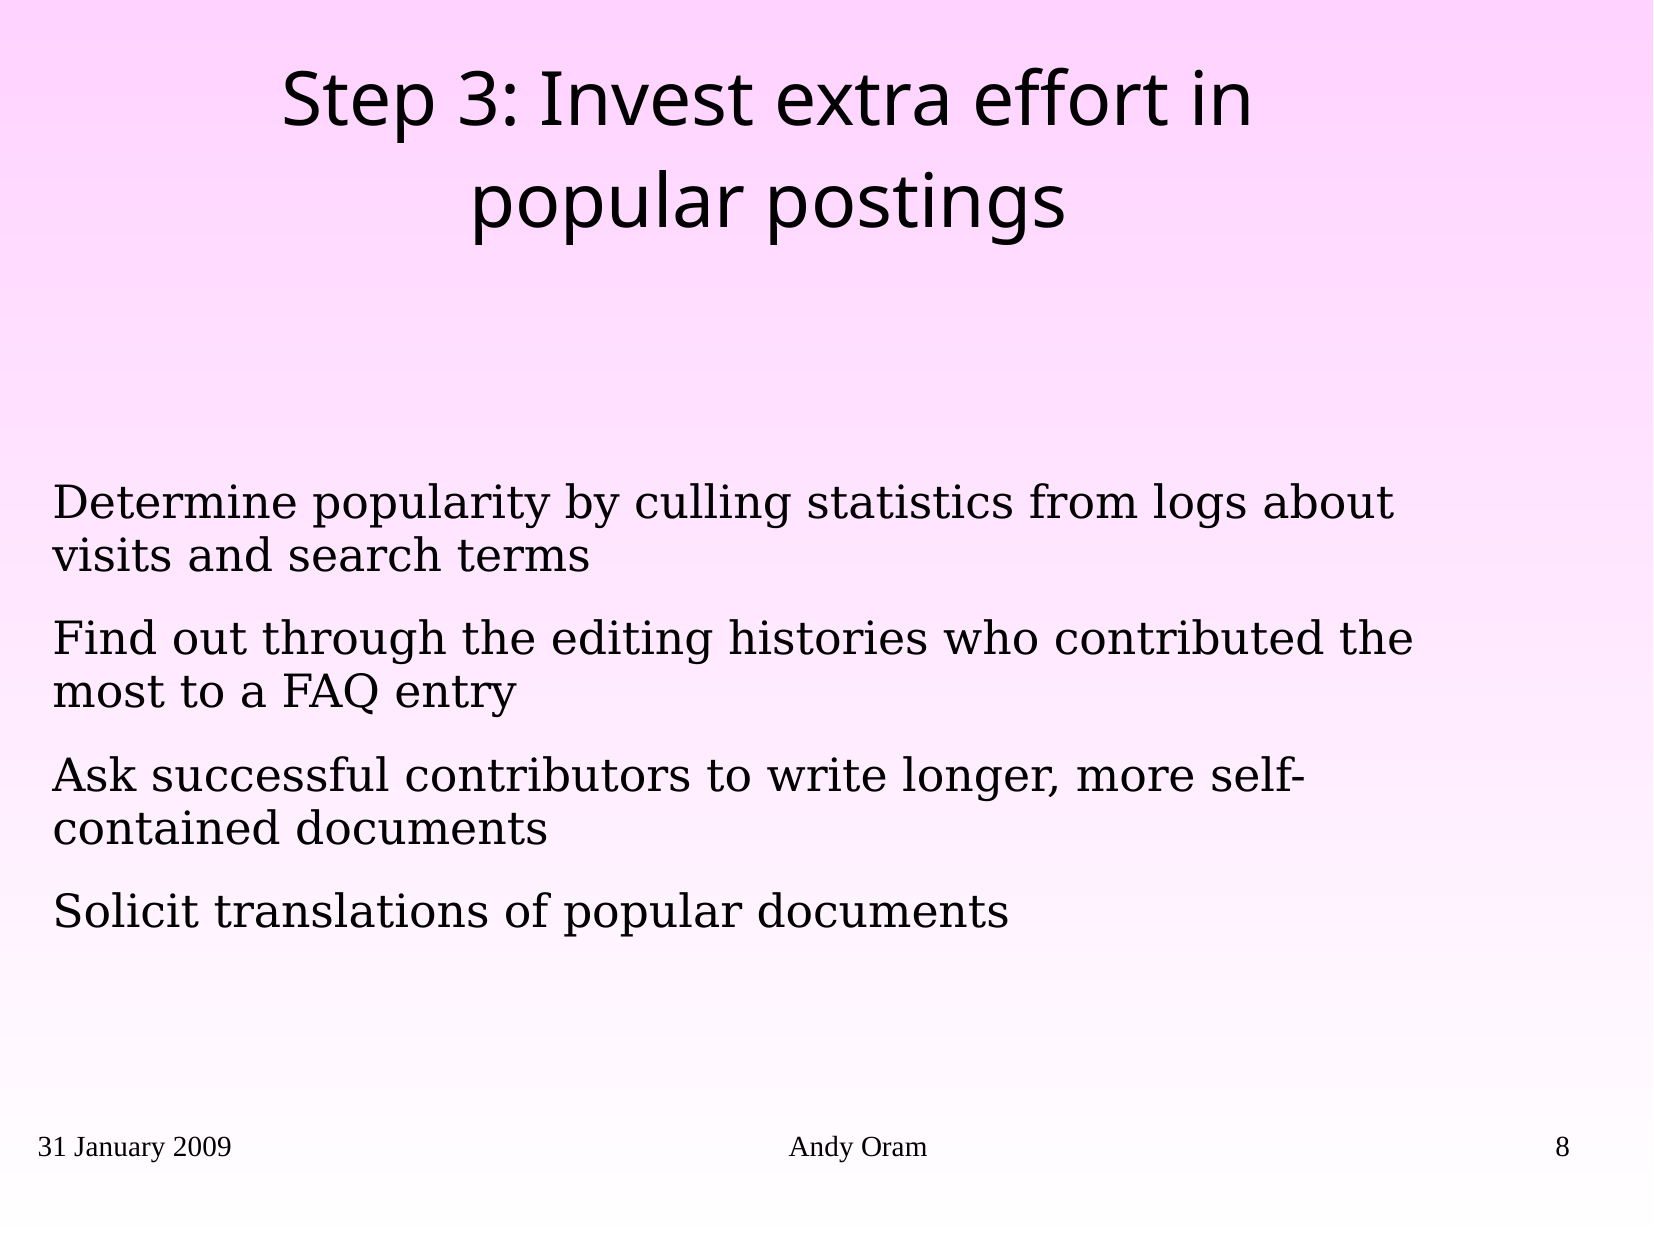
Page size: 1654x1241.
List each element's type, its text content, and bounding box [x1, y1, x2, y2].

text_box Determine popularity by culling statistics from logs about visits and search terms Find out through the editing histories who contributed the most to a FAQ entry Ask successful contributors to write longer, more self-contained documents Solicit translations of popular documents [37, 468, 1501, 946]
text_box Step 3: Invest extra effort in popular postings [149, 37, 1388, 447]
